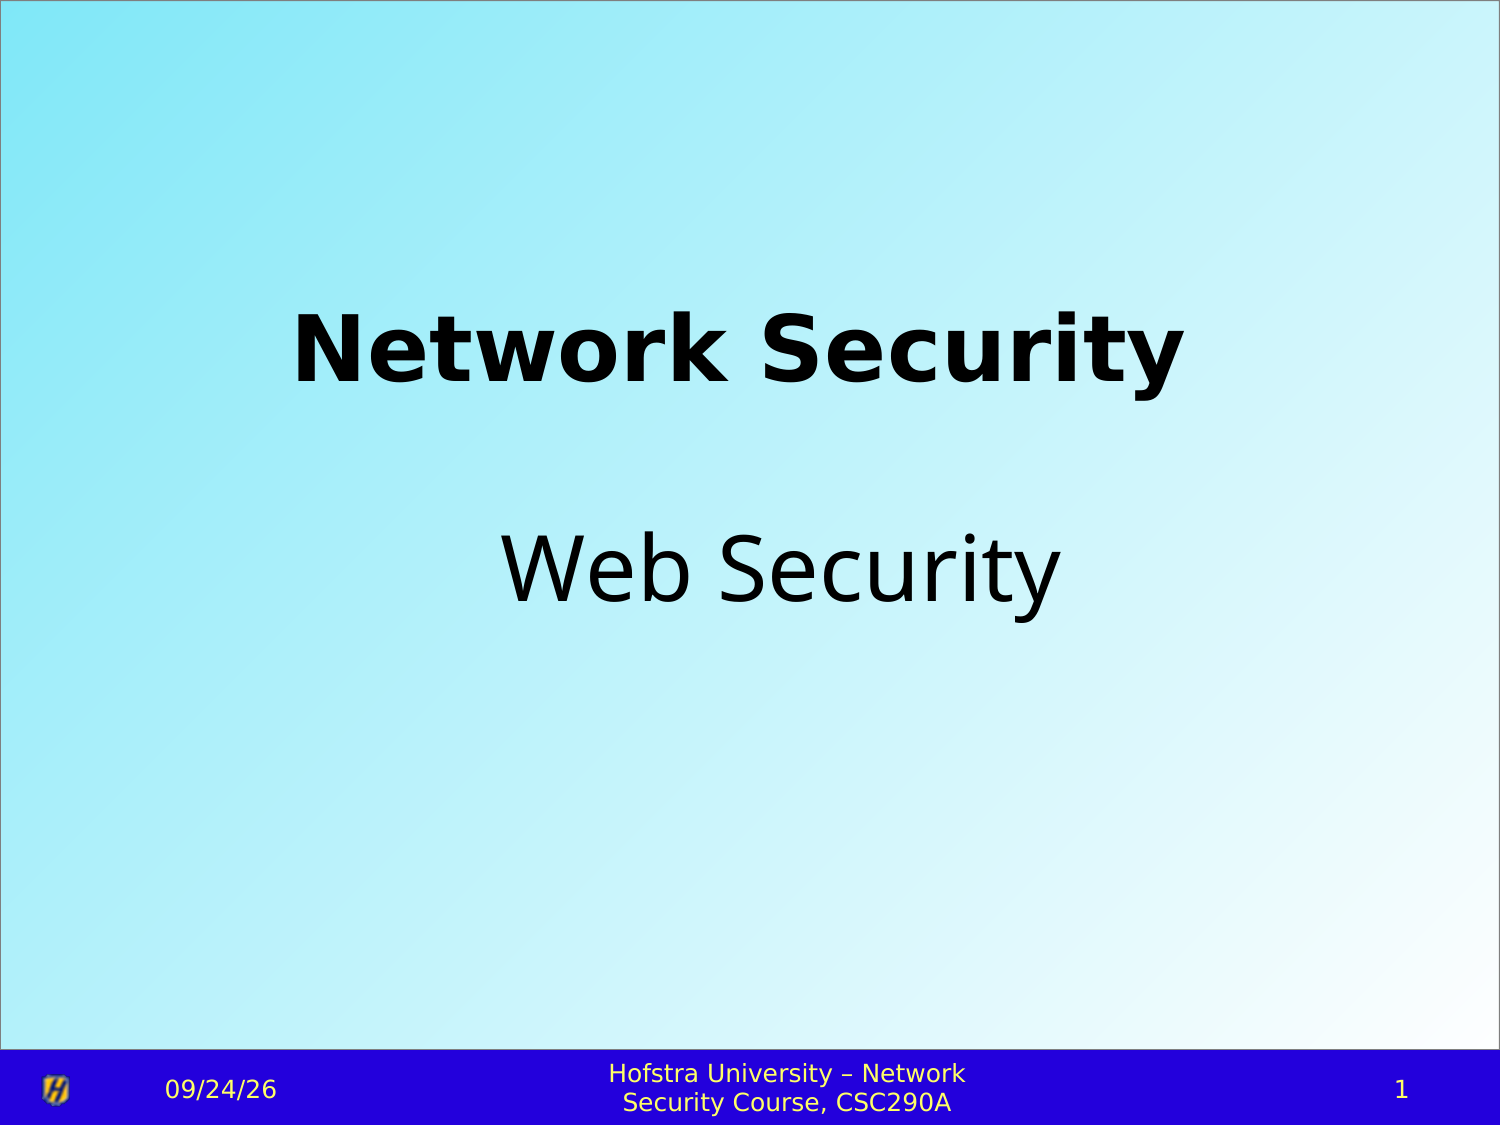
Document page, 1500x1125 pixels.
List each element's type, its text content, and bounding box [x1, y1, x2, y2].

text_box Web Security [99, 524, 1463, 637]
picture [37, 1072, 76, 1110]
title Network Security [99, 285, 1379, 412]
